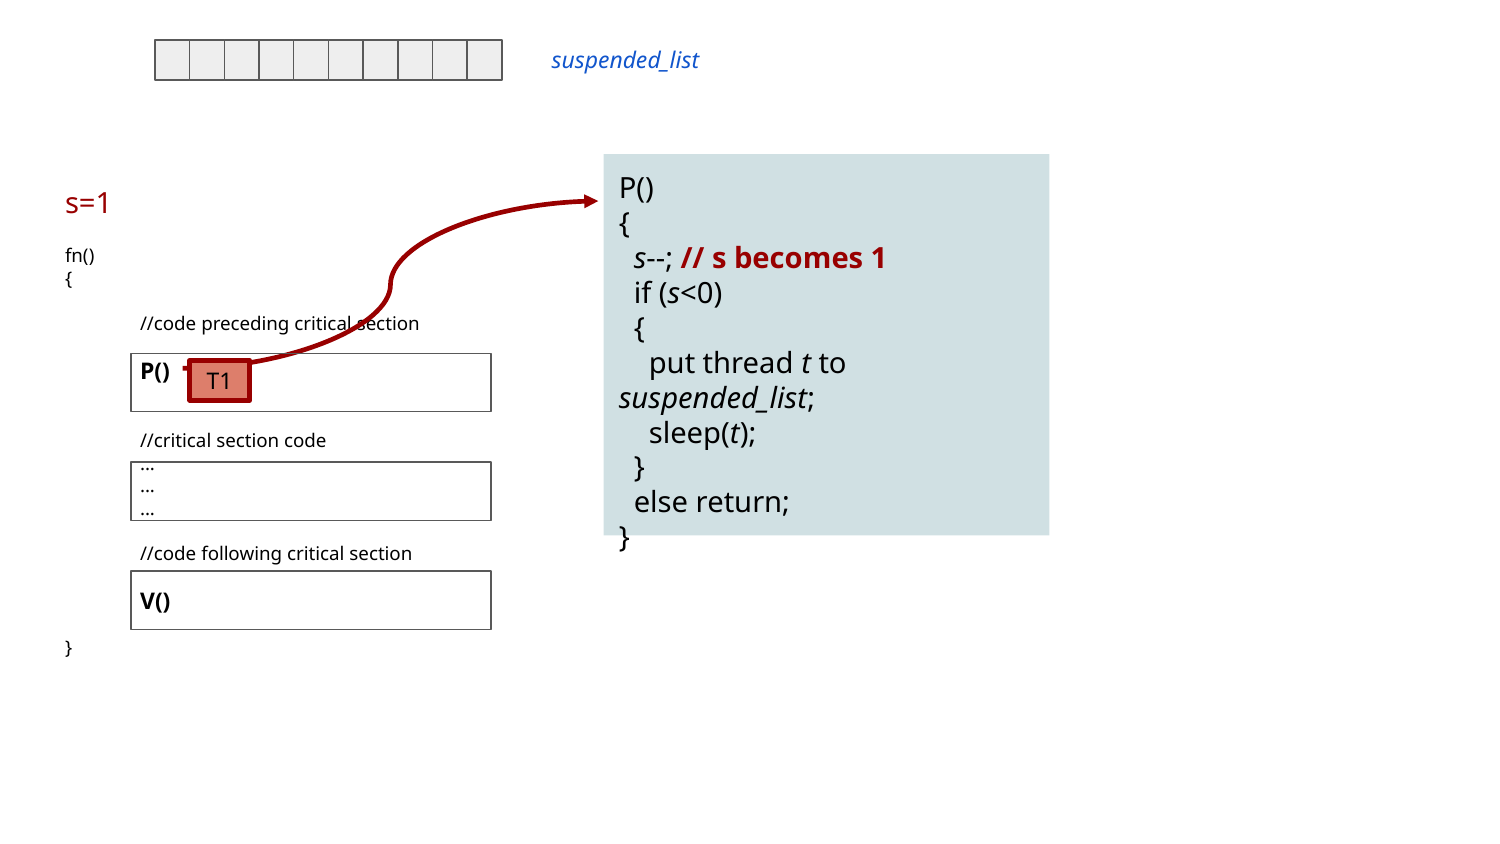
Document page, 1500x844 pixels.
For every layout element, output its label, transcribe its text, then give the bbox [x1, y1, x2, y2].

text_box P() { s--; // s becomes 1 if (s<0) { put thread t to suspended_list; sleep(t); } else return; } [603, 154, 1050, 536]
text_box fn() { //code preceding critical section P() //critical section code ... ... ... //code following critical section V() } [132, 354, 490, 411]
text_box T1 [189, 360, 250, 401]
text_box s=1 [49, 182, 181, 223]
text_box suspended_list [536, 32, 832, 87]
text_box [154, 39, 502, 80]
text_box fn() { //code preceding critical section P() //critical section code ... ... ... //code following critical section V() } [49, 228, 592, 456]
